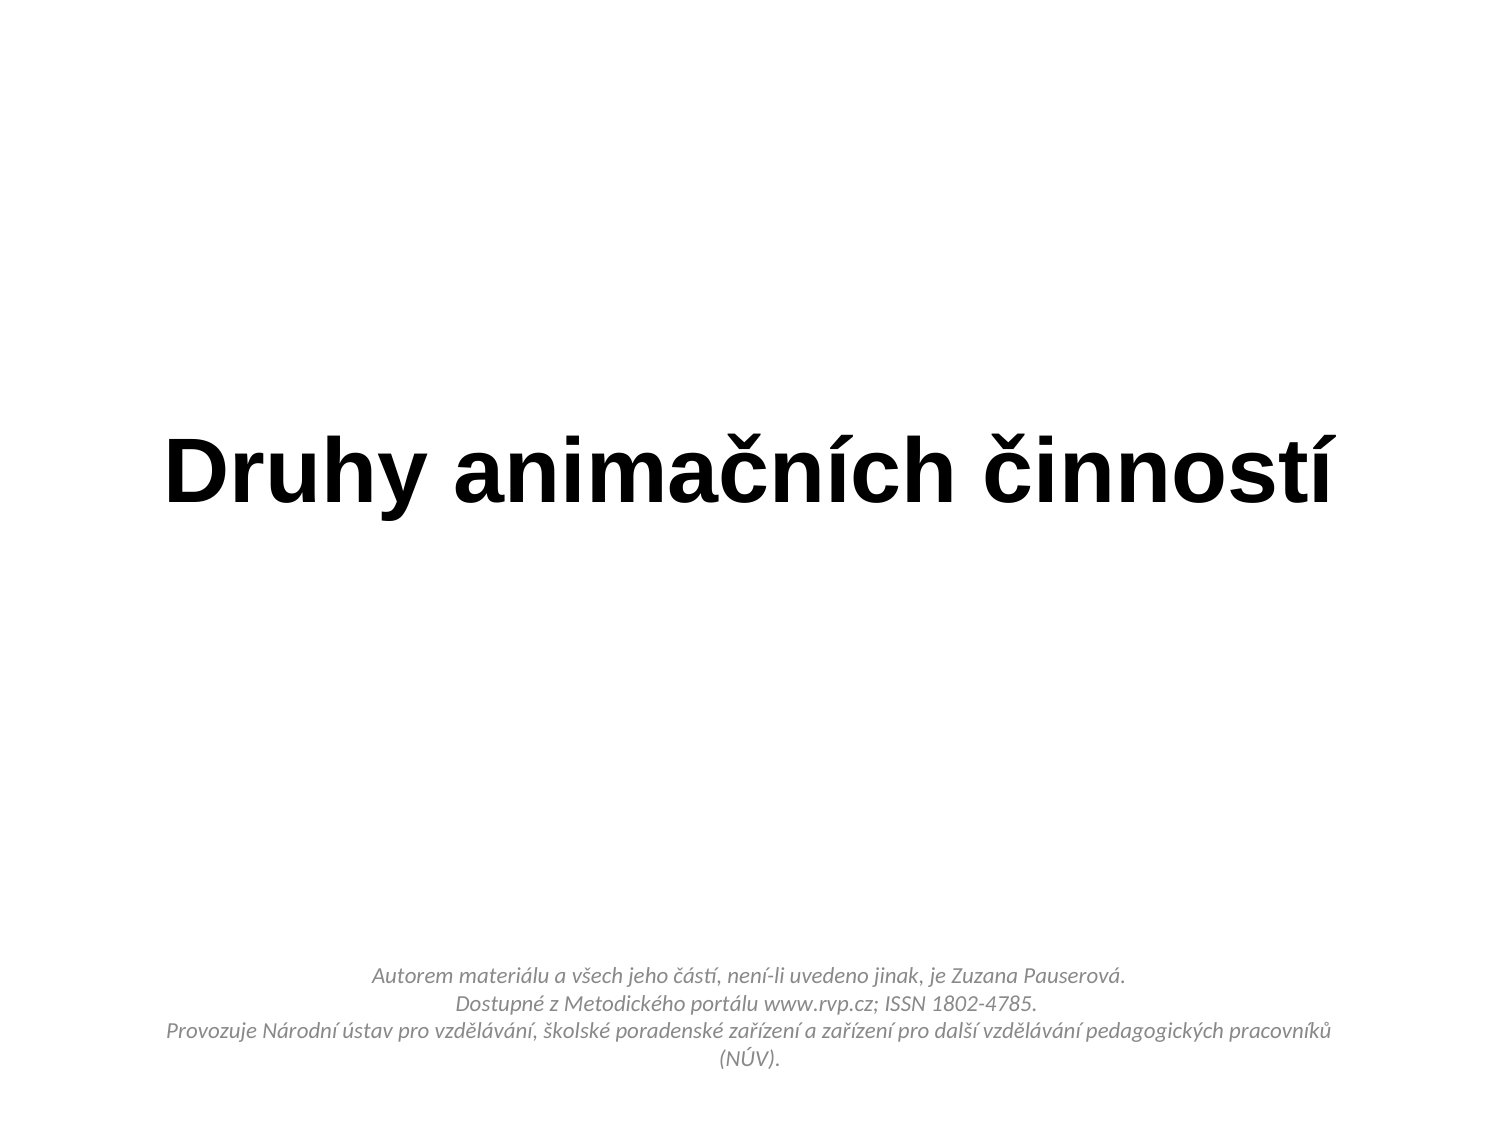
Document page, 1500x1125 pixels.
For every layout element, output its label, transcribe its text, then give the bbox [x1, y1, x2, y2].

title Druhy animačních činností [112, 349, 1388, 592]
text_box Autorem materiálu a všech jeho částí, není-li uvedeno jinak, je Zuzana Pauserová. Dostupné z Metodického portálu www.rvp.cz; ISSN 1802-4785. Provozuje Národní ústav pro vzdělávání, školské poradenské zařízení a zařízení pro další vzdělávání pedagogických pracovníků (NÚV). [135, 999, 1365, 1060]
